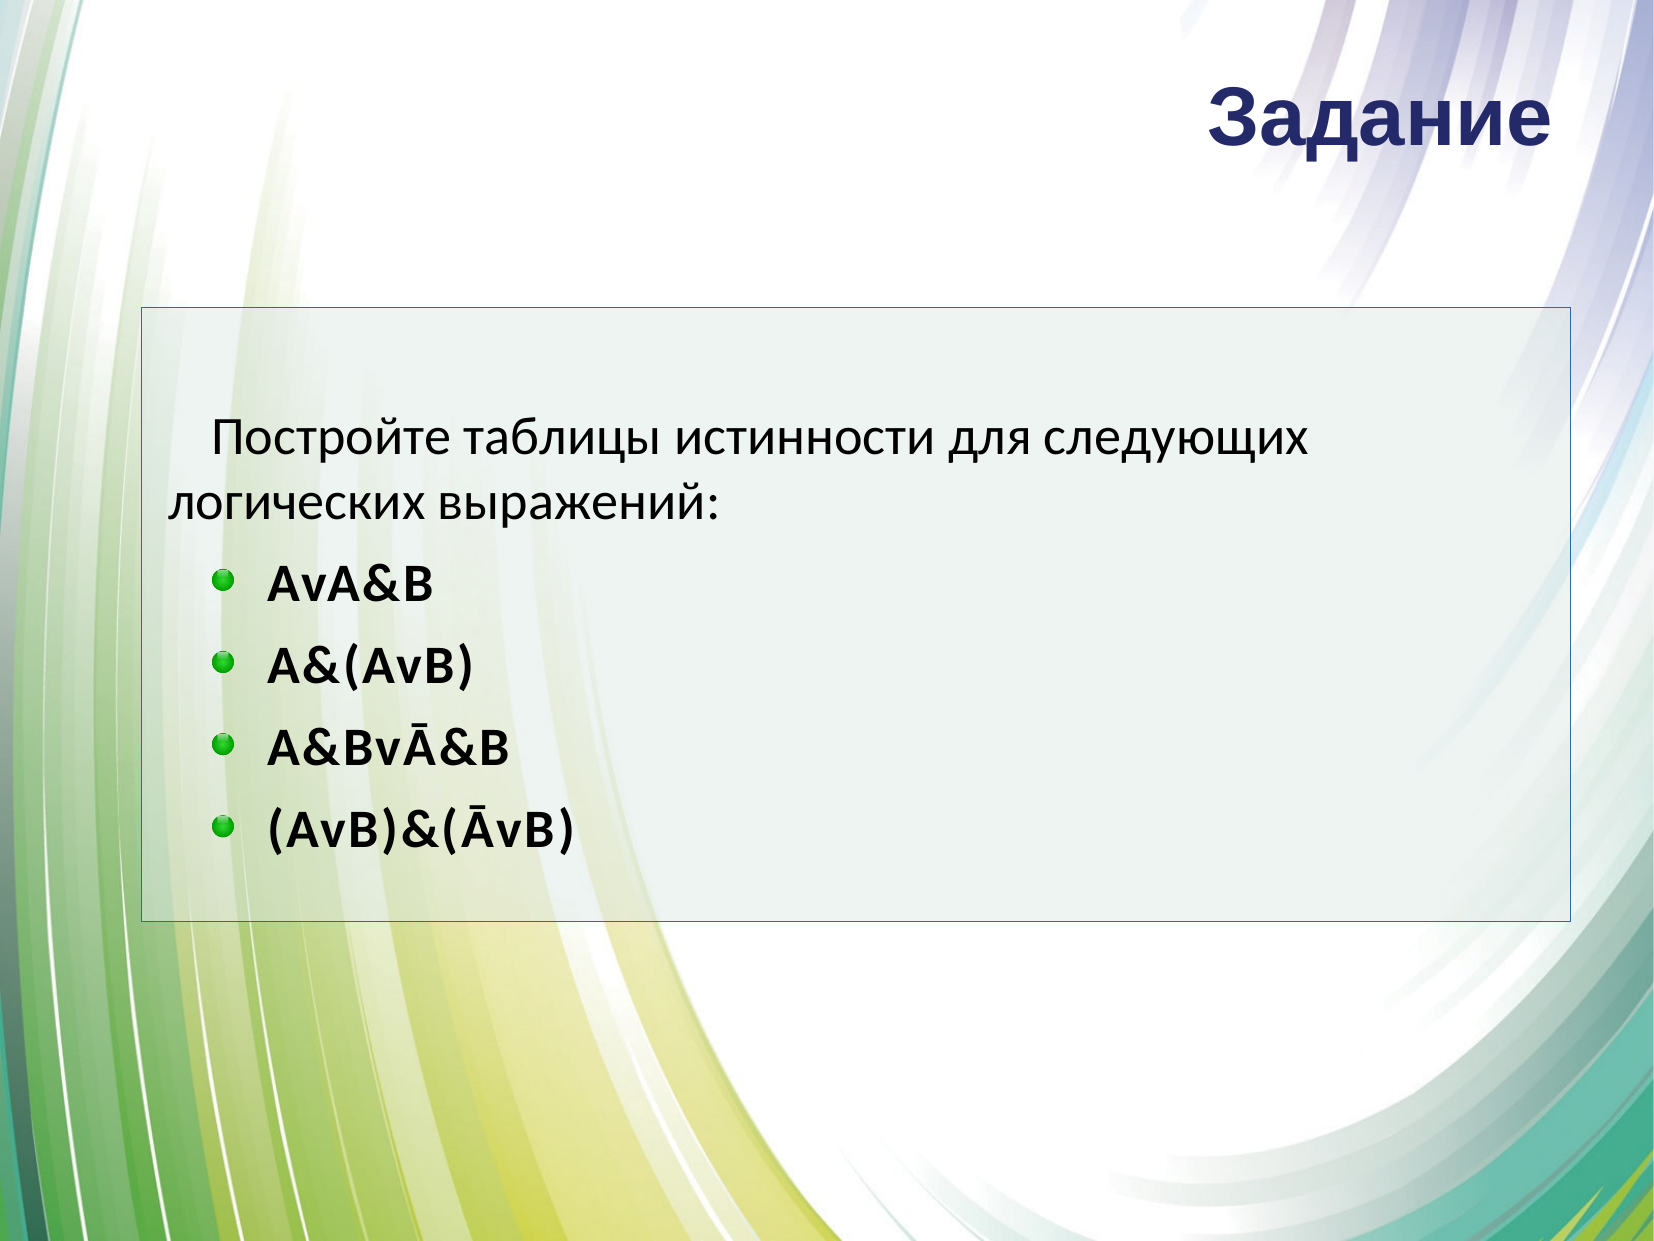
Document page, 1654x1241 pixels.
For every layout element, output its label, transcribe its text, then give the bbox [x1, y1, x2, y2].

text_box Постройте таблицы истинности для следующих логических выражений: AvA&B A&(AvB) A&BvĀ&B (AvB)&(ĀvB) [153, 392, 1524, 867]
picture [0, 0, 1654, 1241]
text_box [141, 307, 1571, 922]
text_box Задание [1192, 47, 1654, 178]
